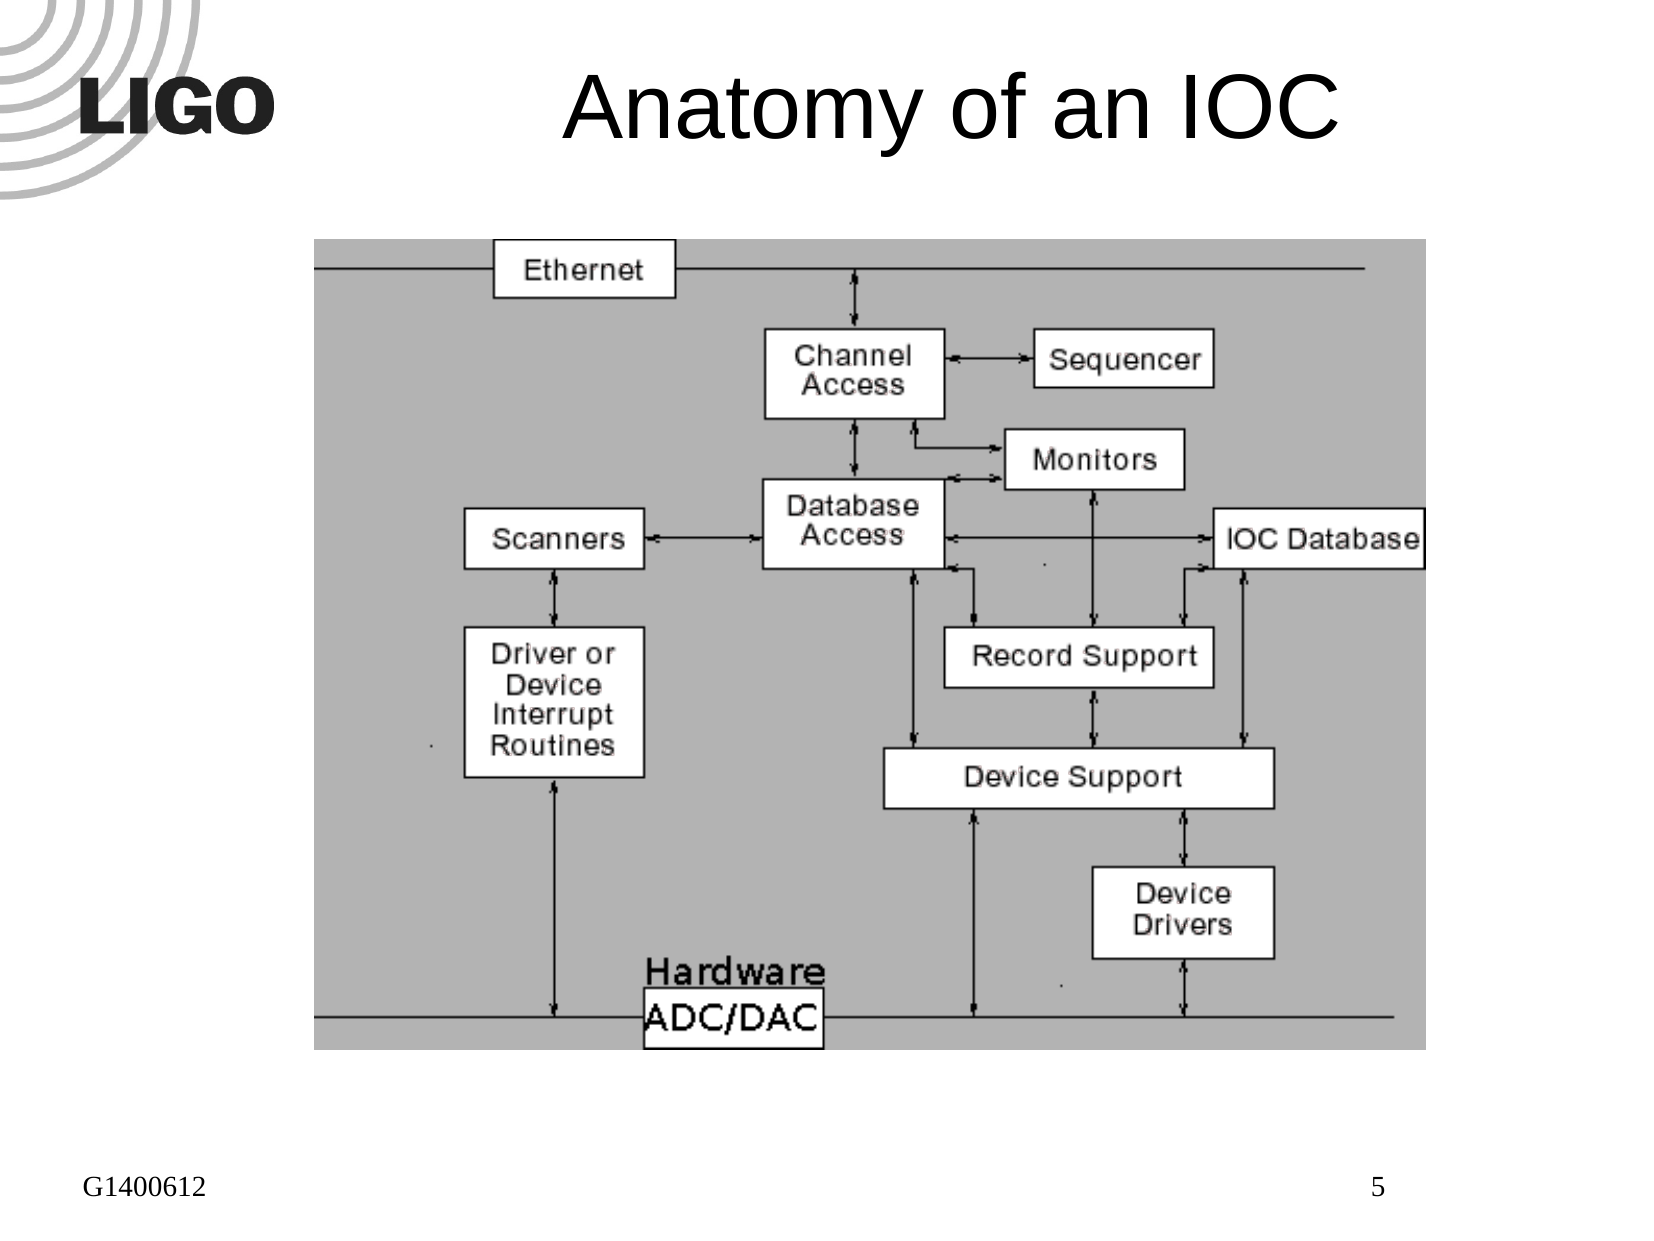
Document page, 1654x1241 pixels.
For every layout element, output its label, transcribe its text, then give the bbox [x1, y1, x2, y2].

picture [314, 239, 1426, 1051]
title Anatomy of an IOC [315, 2, 1591, 211]
picture [0, 0, 274, 200]
